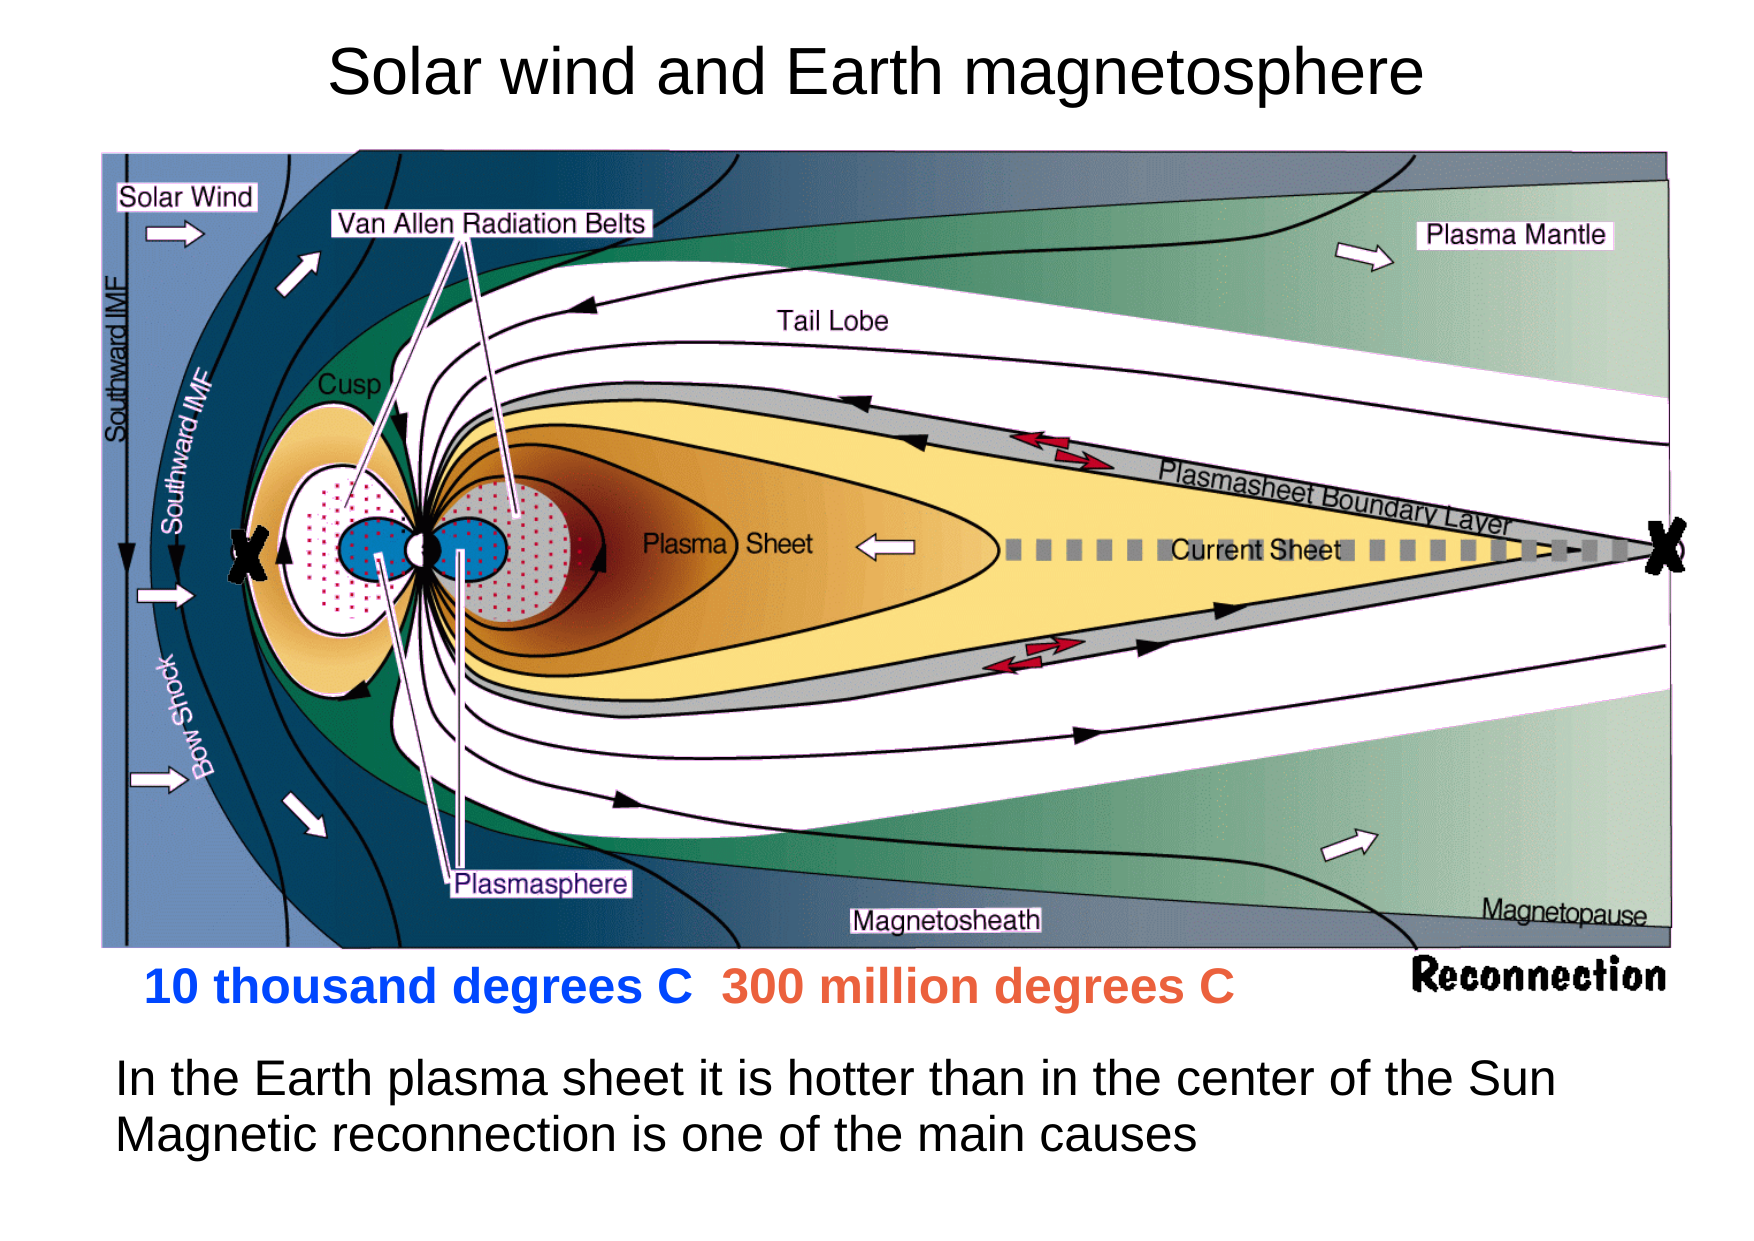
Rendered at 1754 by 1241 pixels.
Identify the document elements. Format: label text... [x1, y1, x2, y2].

picture [98, 120, 1743, 1025]
text_box 10 thousand degrees C 300 million degrees C [128, 951, 1642, 1081]
title Solar wind and Earth magnetosphere [140, 17, 1613, 126]
text_box In the Earth plasma sheet it is hotter than in the center of the Sun Magnetic reconnection is one of the main causes [99, 1043, 1705, 1201]
